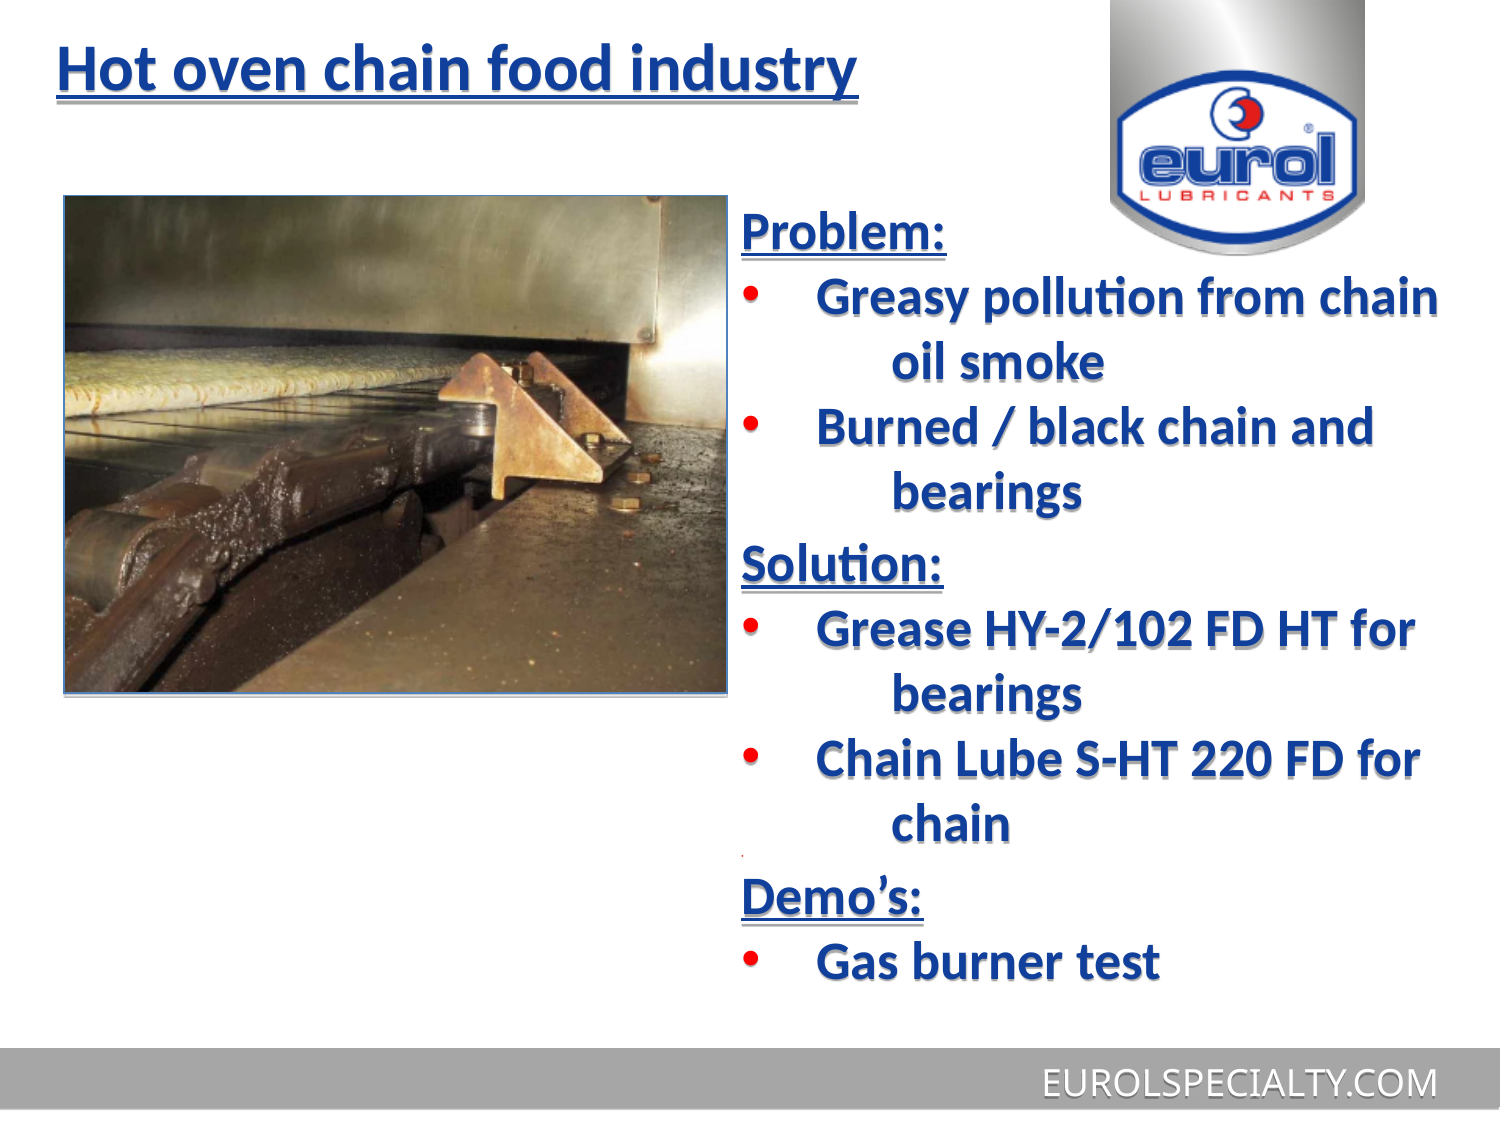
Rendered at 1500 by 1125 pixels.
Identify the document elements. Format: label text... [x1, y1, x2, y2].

picture [64, 196, 726, 693]
text_box Hot oven chain food industry [41, 16, 1104, 112]
text_box Problem: Greasy pollution from chain oil smoke Burned / black chain and bearings Solution: Grease HY-2/102 FD HT for bearings Chain Lube S-HT 220 FD for chain Demo’s: Gas burner test [726, 187, 1483, 1006]
